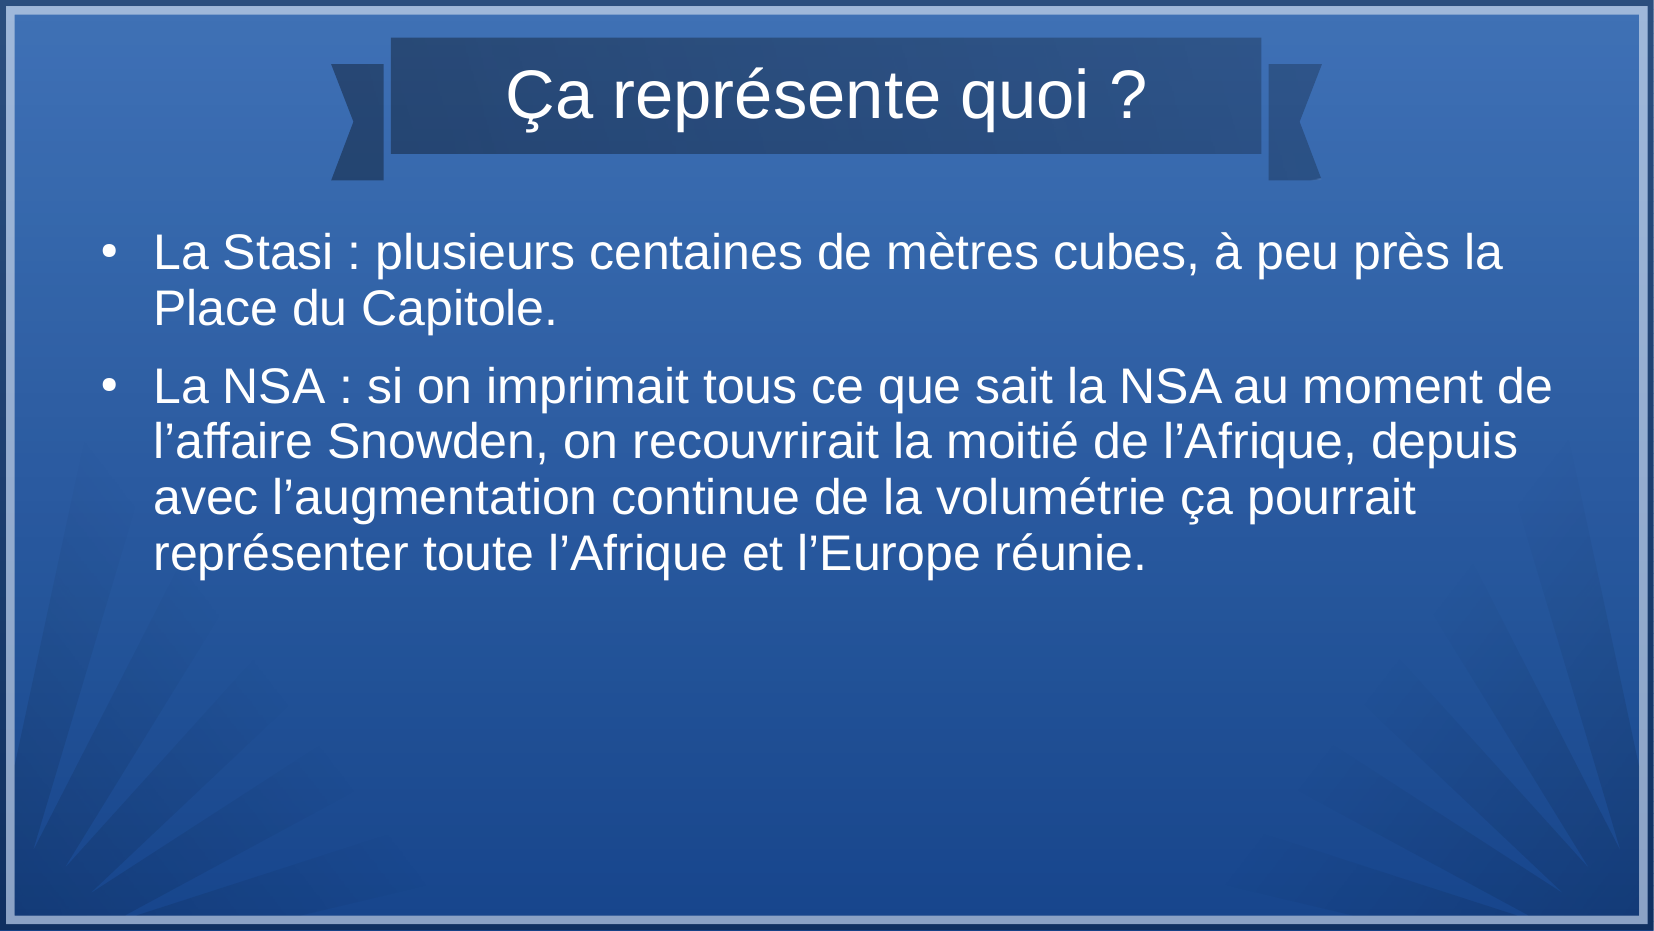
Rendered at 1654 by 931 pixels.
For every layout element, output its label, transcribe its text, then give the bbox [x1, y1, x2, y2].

list La Stasi : plusieurs centaines de mètres cubes, à peu près la Place du Capitole. La NSA : si on imprimait tous ce que sait la NSA au moment de l’affaire Snowden, on recouvrirait la moitié de l’Afrique, depuis avec l’augmentation continue de la volumétrie ça pourrait représenter toute l’Afrique et l’Europe réunie. [82, 224, 1571, 848]
title Ça représente quoi ? [389, 35, 1264, 154]
